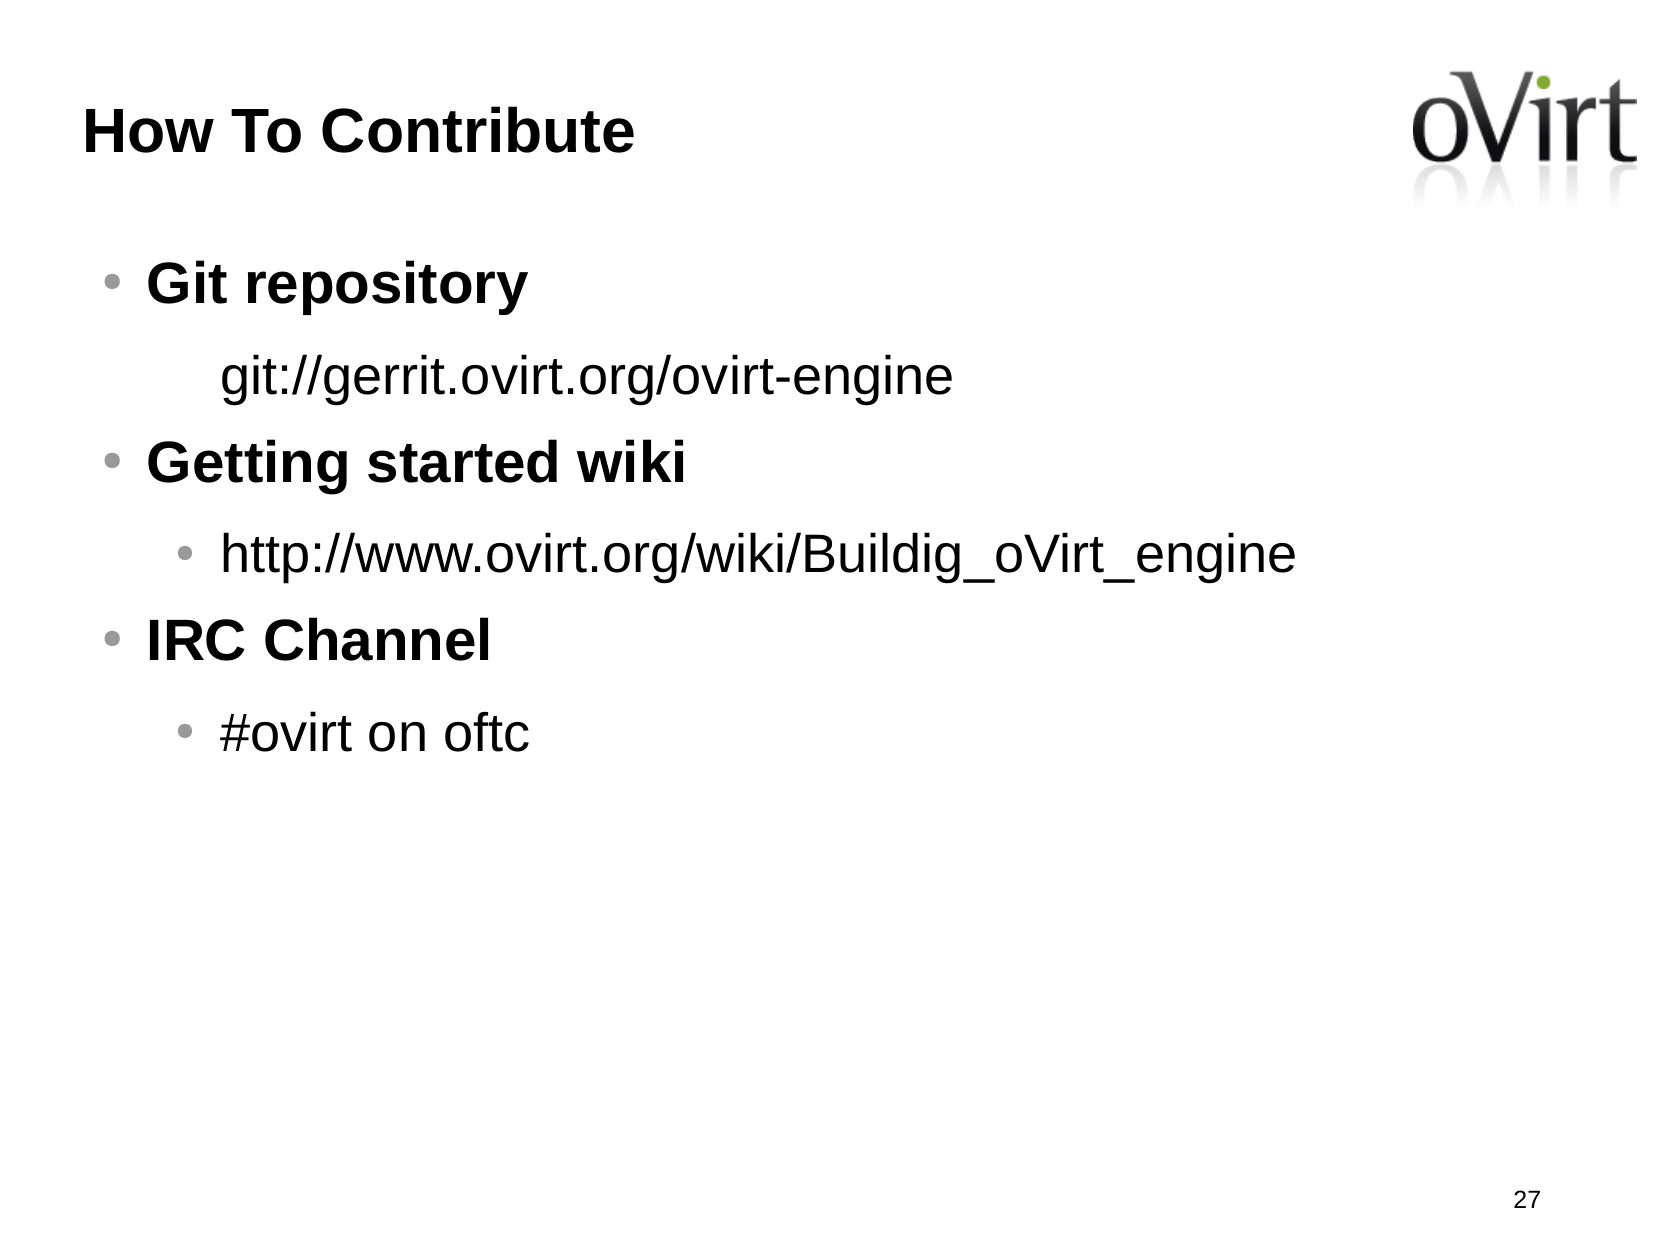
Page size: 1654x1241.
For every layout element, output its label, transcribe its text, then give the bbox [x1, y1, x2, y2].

title How To Contribute [82, 27, 1303, 235]
list Git repository git://gerrit.ovirt.org/ovirt-engine Getting started wiki http://www.ovirt.org/wiki/Buildig_oVirt_engine IRC Channel #ovirt on oftc [86, 250, 1576, 1045]
picture [1413, 63, 1637, 212]
